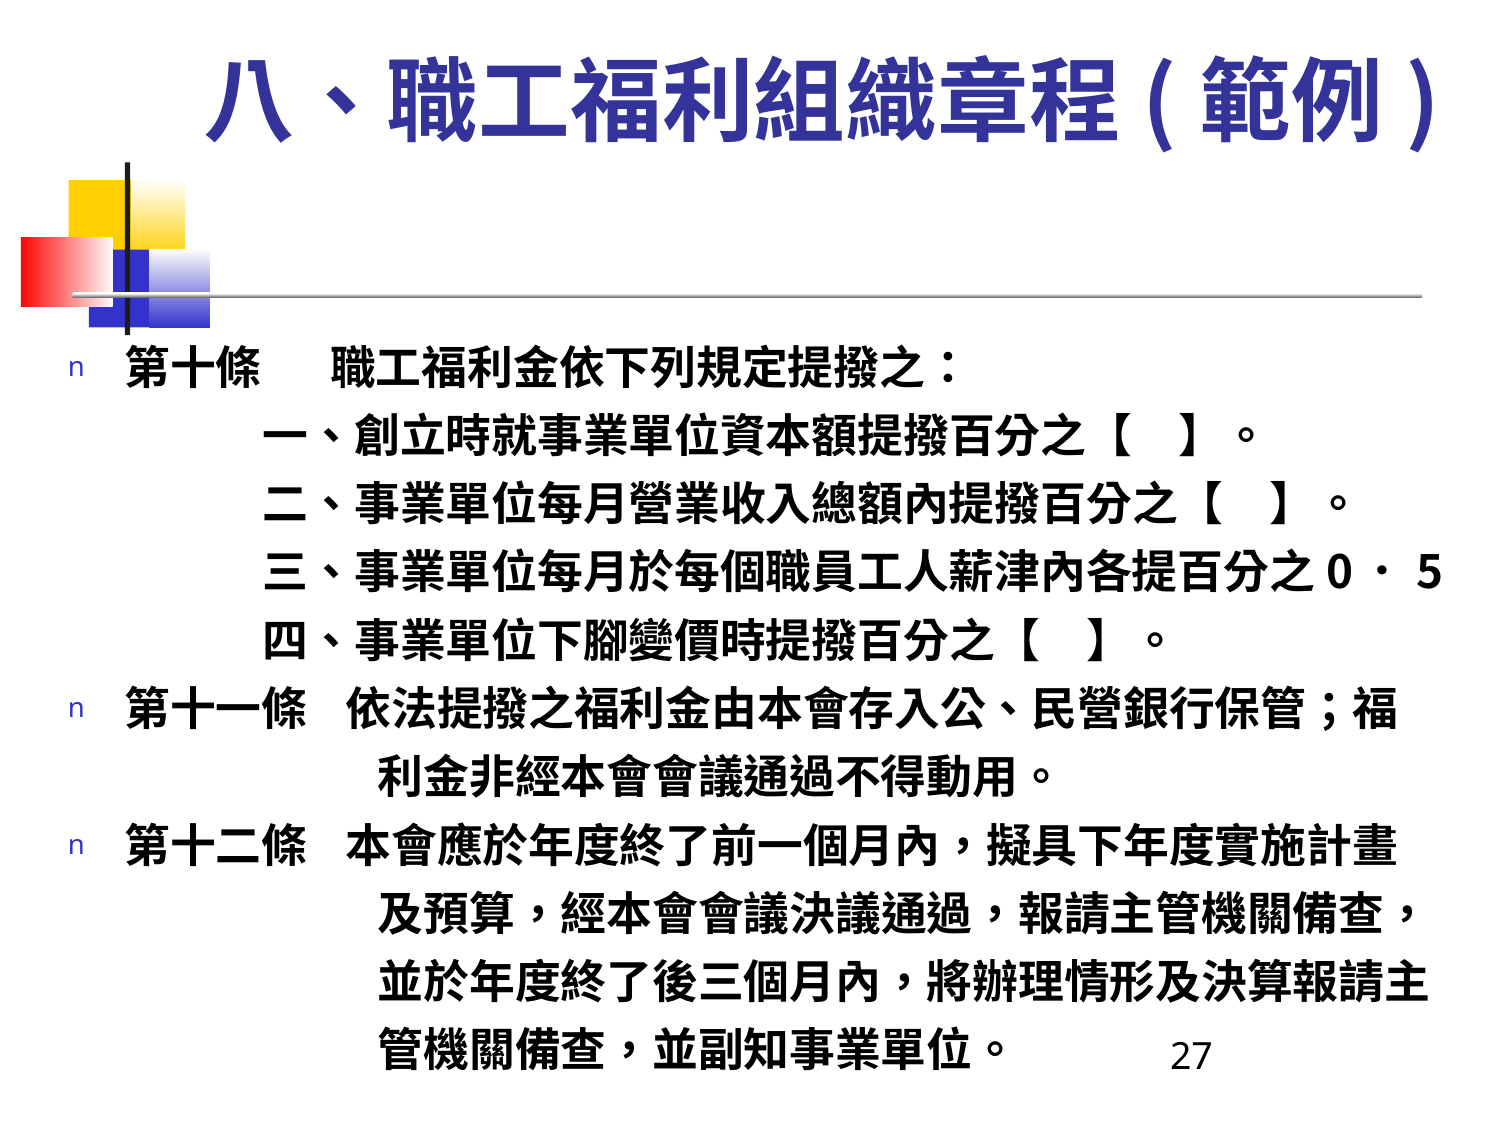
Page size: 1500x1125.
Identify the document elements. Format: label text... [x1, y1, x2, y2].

title 八、職工福利組織章程(範例) [188, 35, 1468, 275]
list 第十條 職工福利金依下列規定提撥之： 一、創立時就事業單位資本額提撥百分之【 】。 二、事業單位每月營業收入總額內提撥百分之【 】。 三、事業單位每月於每個職員工人薪津內各提百分之0．5 四、事業單位下腳變價時提撥百分之【 】。 第十一條 依法提撥之福利金由本會存入公、民營銀行保管；福 利金非經本會會議通過不得動用。 第十二條 本會應於年度終了前一個月內，擬具下年度實施計畫 及預算，經本會會議決議通過，報請主管機關備查， 並於年度終了後三個月內，將辦理情形及決算報請主 管機關備查，並副知事業單位。 [53, 331, 1469, 1083]
slide_number <編號> [1155, 1024, 1468, 1100]
